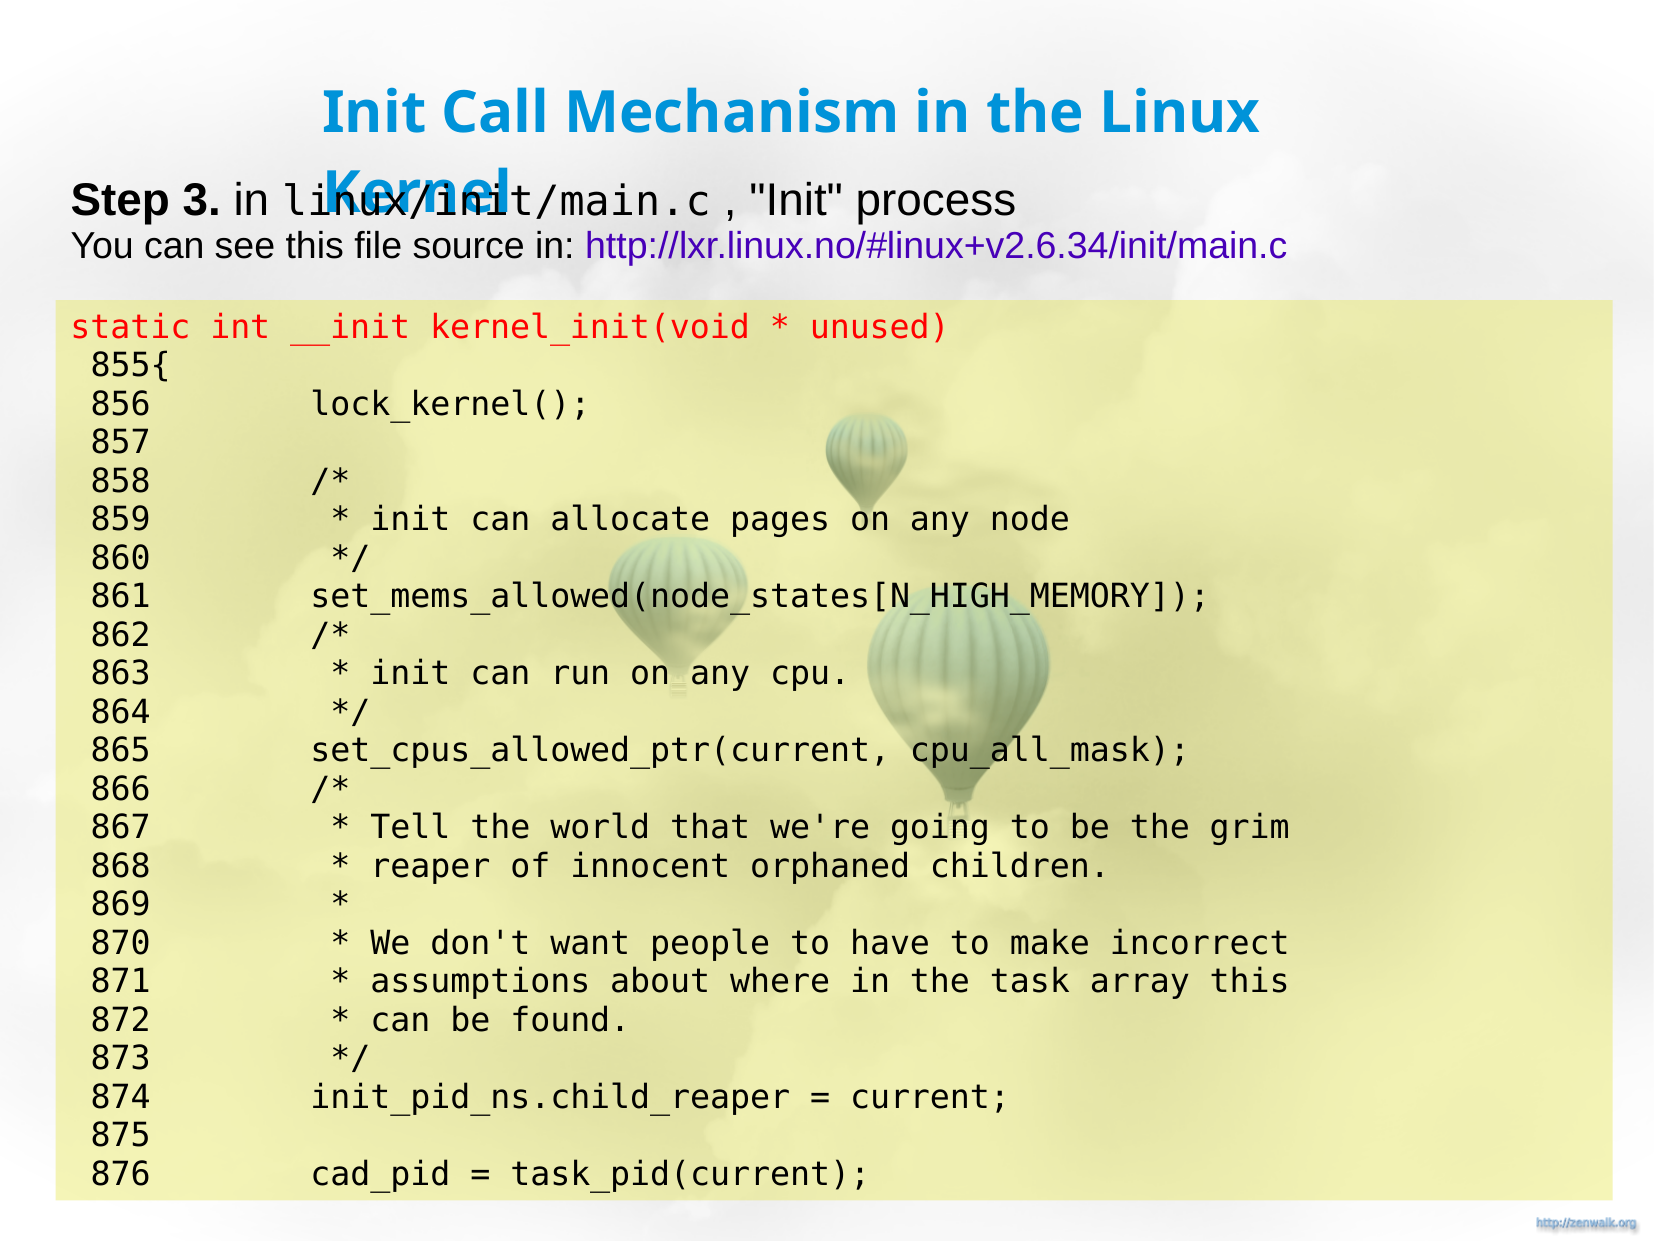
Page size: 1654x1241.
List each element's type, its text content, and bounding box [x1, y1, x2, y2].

text_box static int __init kernel_init(void * unused) 855{ 856 lock_kernel(); 857 858 /* 859 * init can allocate pages on any node 860 */ 861 set_mems_allowed(node_states[N_HIGH_MEMORY]); 862 /* 863 * init can run on any cpu. 864 */ 865 set_cpus_allowed_ptr(current, cpu_all_mask); 866 /* 867 * Tell the world that we're going to be the grim 868 * reaper of innocent orphaned children. 869 * 870 * We don't want people to have to make incorrect 871 * assumptions about where in the task array this 872 * can be found. 873 */ 874 init_pid_ns.child_reaper = current; 875 876 cad_pid = task_pid(current); [55, 300, 1613, 1201]
text_box Init Call Mechanism in the Linux Kernel [307, 63, 1368, 149]
text_box Step 3. in linux/init/main.c , "Init" process You can see this file source in: http://lxr.linux.no/#linux+v2.6.34/init/main.c [55, 166, 1613, 275]
